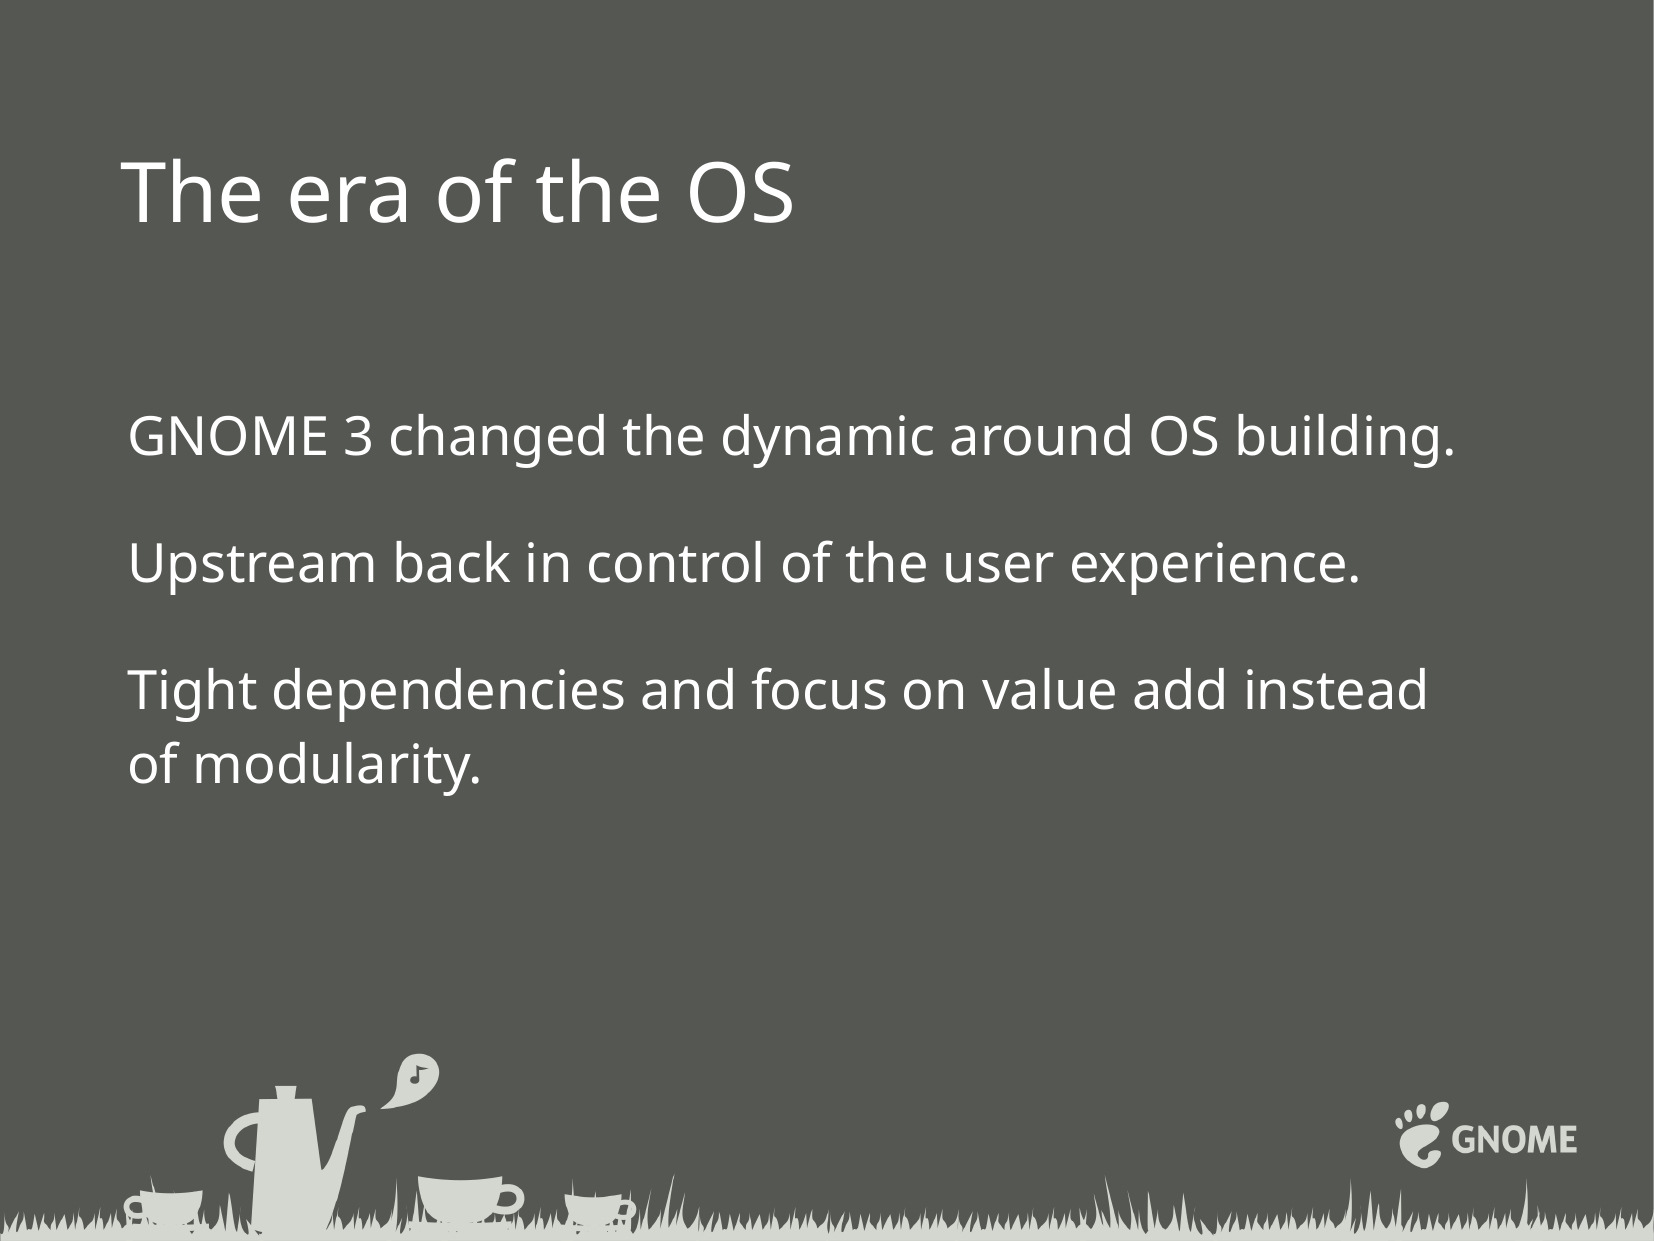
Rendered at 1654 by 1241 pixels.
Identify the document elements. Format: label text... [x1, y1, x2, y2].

picture [0, 0, 1654, 1241]
title The era of the OS [120, 144, 1609, 236]
text_box GNOME 3 changed the dynamic around OS building. Upstream back in control of the user experience. Tight dependencies and focus on value add instead of modularity. [112, 390, 1493, 803]
